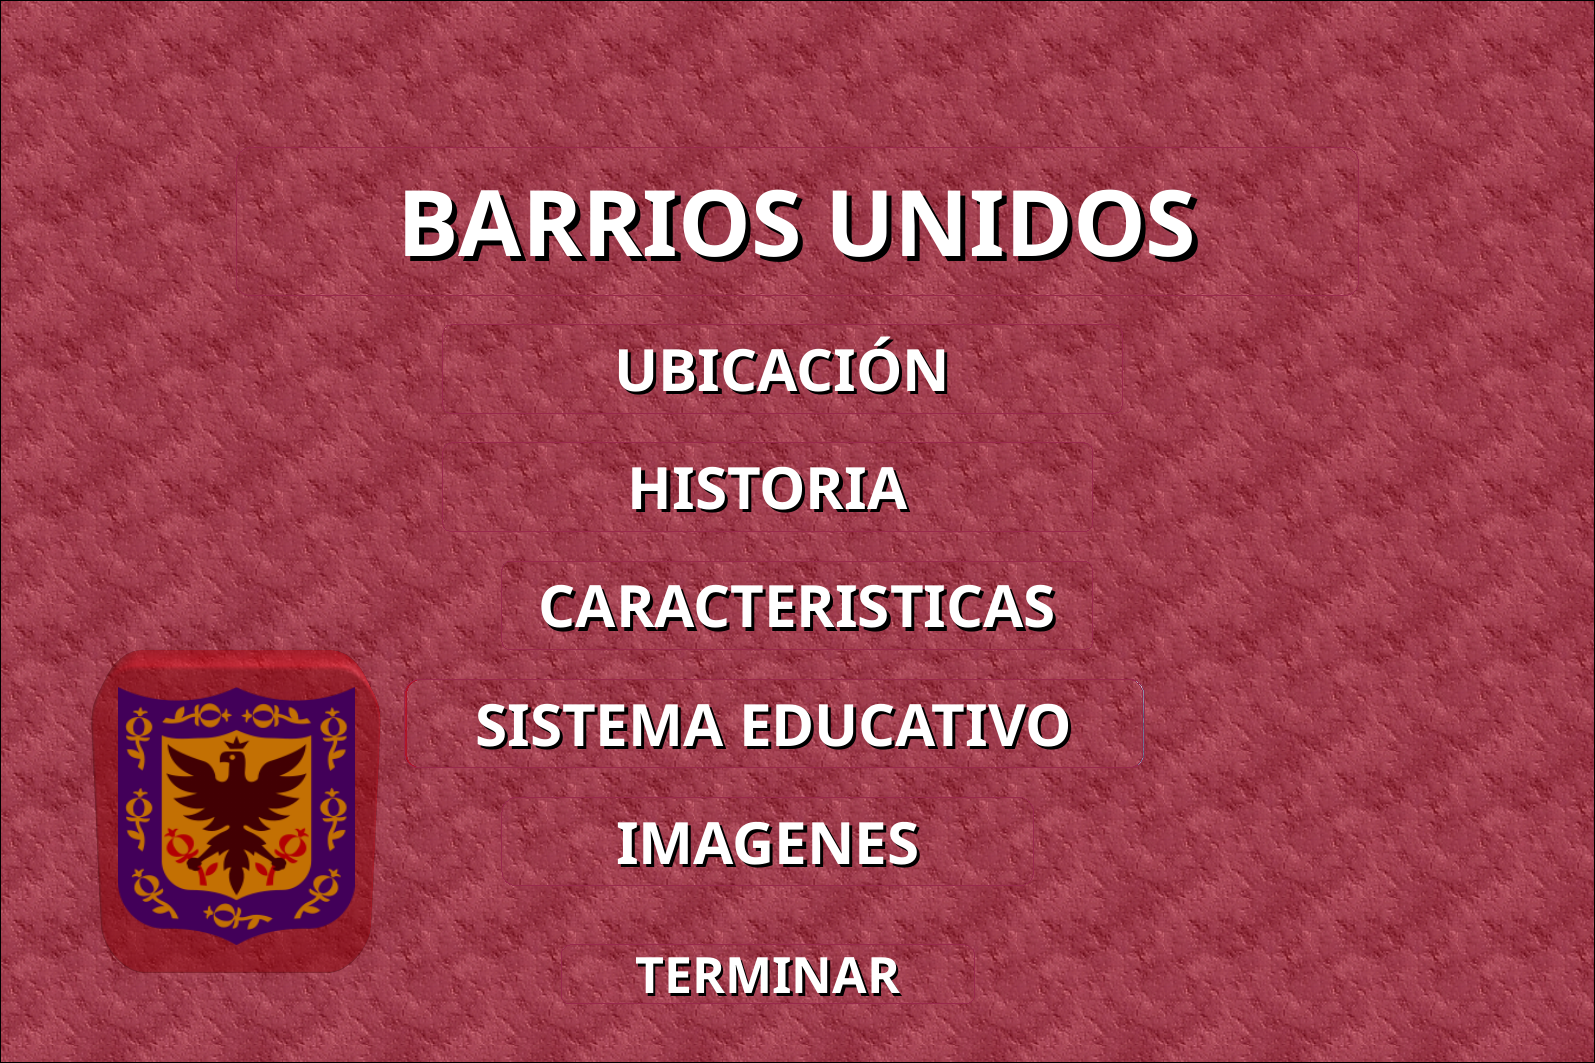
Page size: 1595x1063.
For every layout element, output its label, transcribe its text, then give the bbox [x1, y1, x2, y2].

text_box BARRIOS UNIDOS [236, 147, 1359, 296]
text_box IMAGENES [501, 797, 1034, 886]
text_box UBICACIÓN [442, 324, 1123, 414]
text_box SISTEMA EDUCATIVO [404, 679, 1143, 768]
text_box CARACTERISTICAS [501, 561, 1093, 650]
text_box HISTORIA [442, 442, 1093, 532]
text_box [1133, 680, 1145, 768]
text_box TERMINAR [561, 944, 975, 1004]
